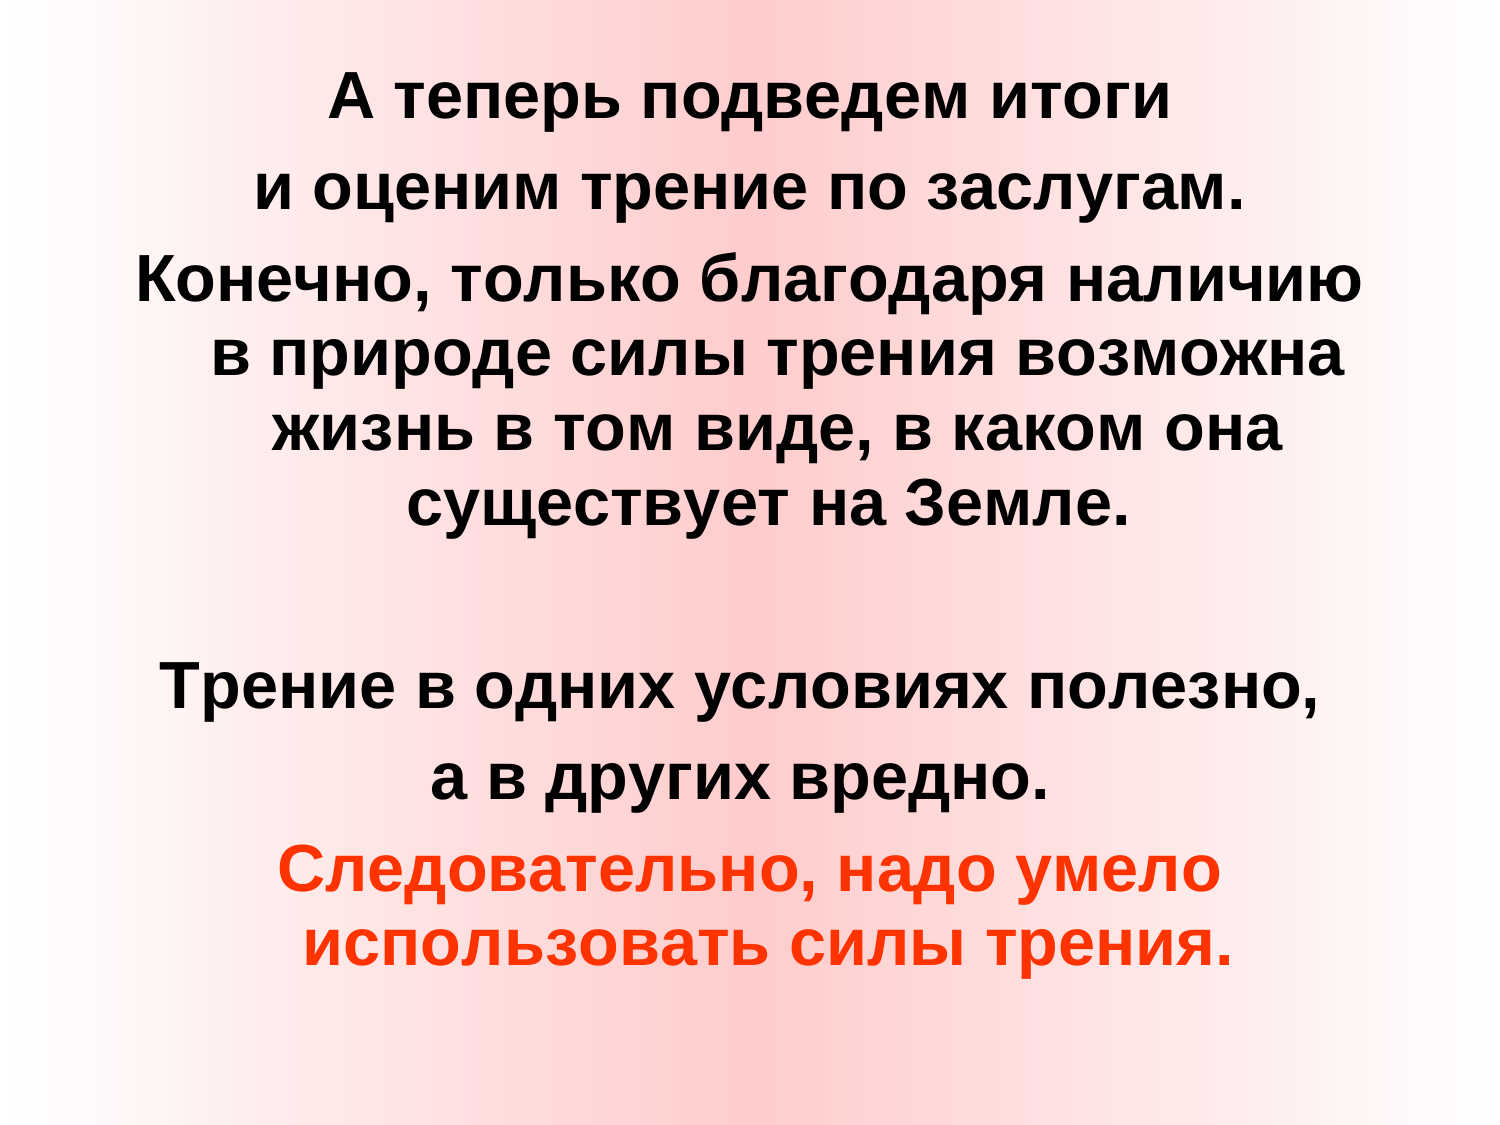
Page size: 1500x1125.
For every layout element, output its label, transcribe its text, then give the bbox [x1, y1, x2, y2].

list А теперь подведем итоги и оценим трение по заслугам. Конечно, только благодаря наличию в природе силы трения возможна жизнь в том виде, в каком она существует на Земле. Трение в одних условиях полезно, а в других вредно. Следовательно, надо умело использовать силы трения. [112, 50, 1388, 1125]
